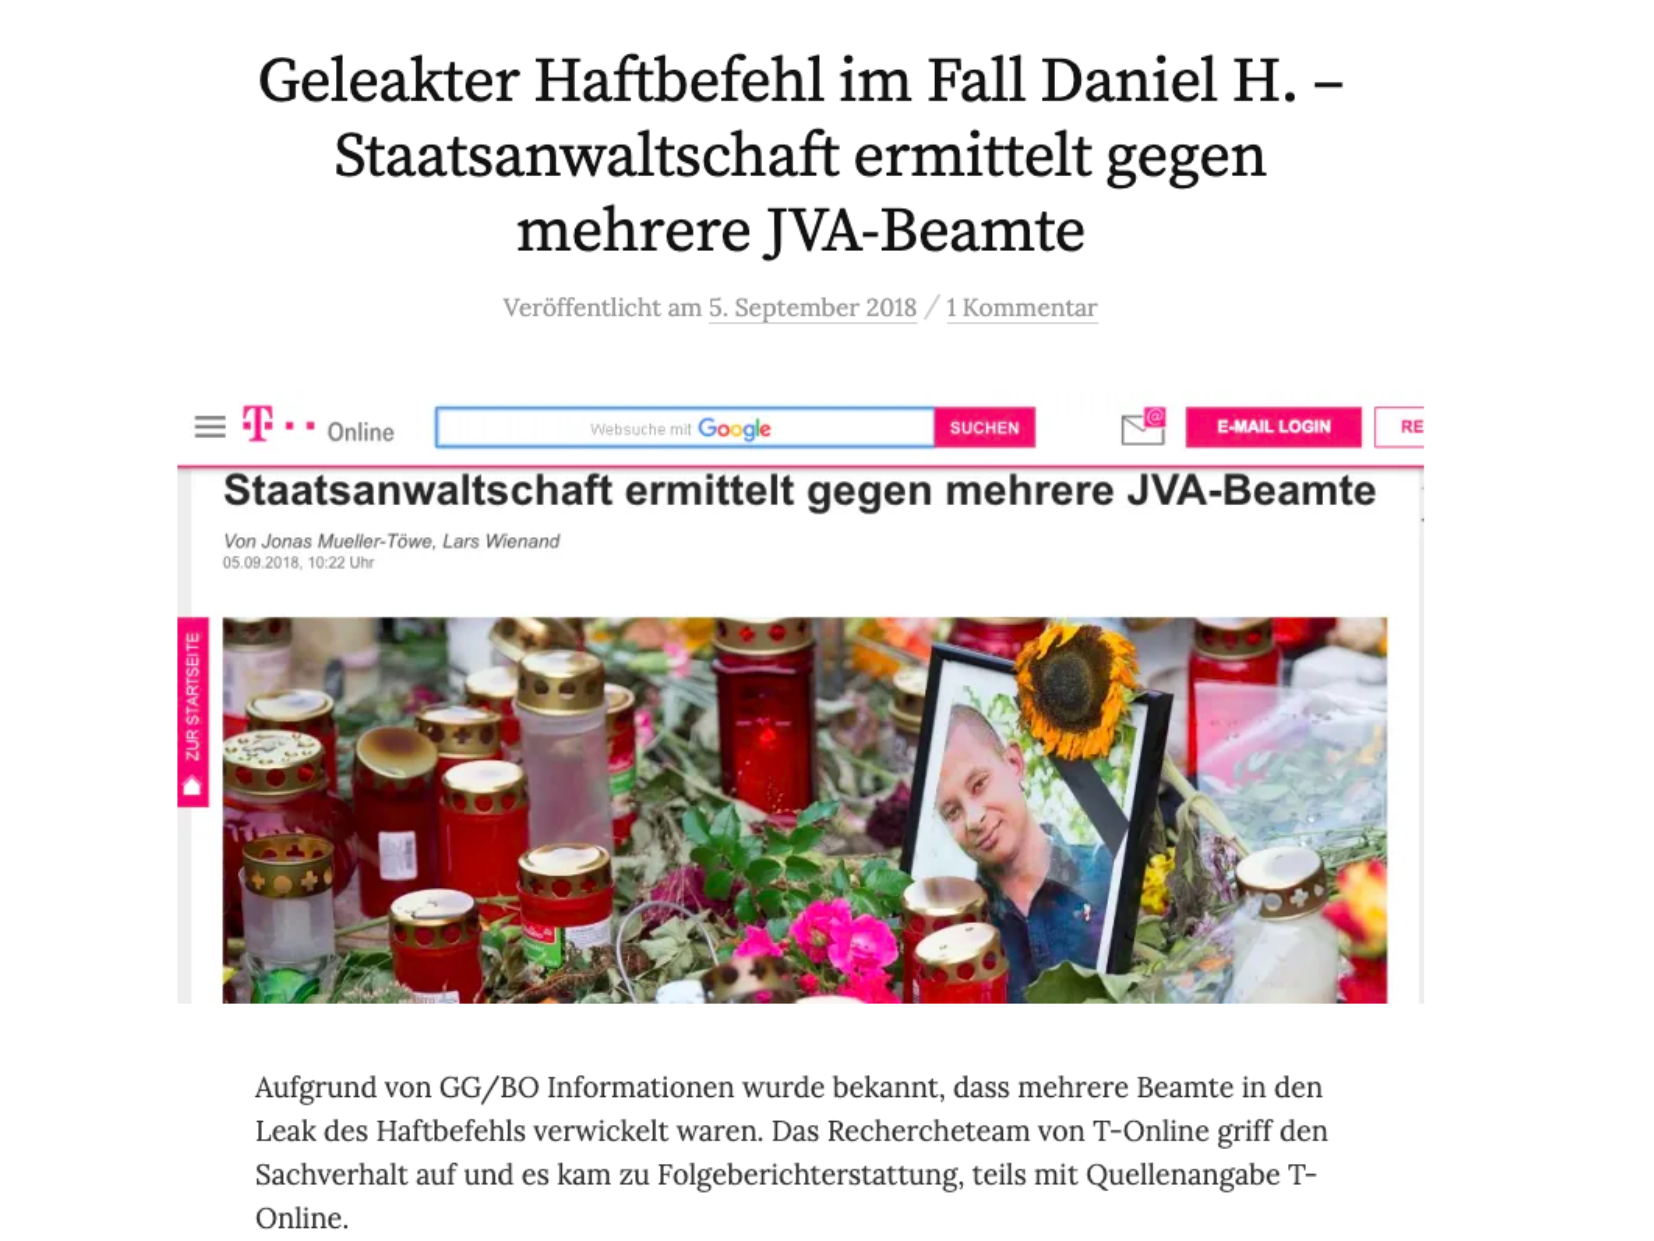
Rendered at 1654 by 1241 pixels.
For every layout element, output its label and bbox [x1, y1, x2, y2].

picture [53, 17, 1524, 1241]
